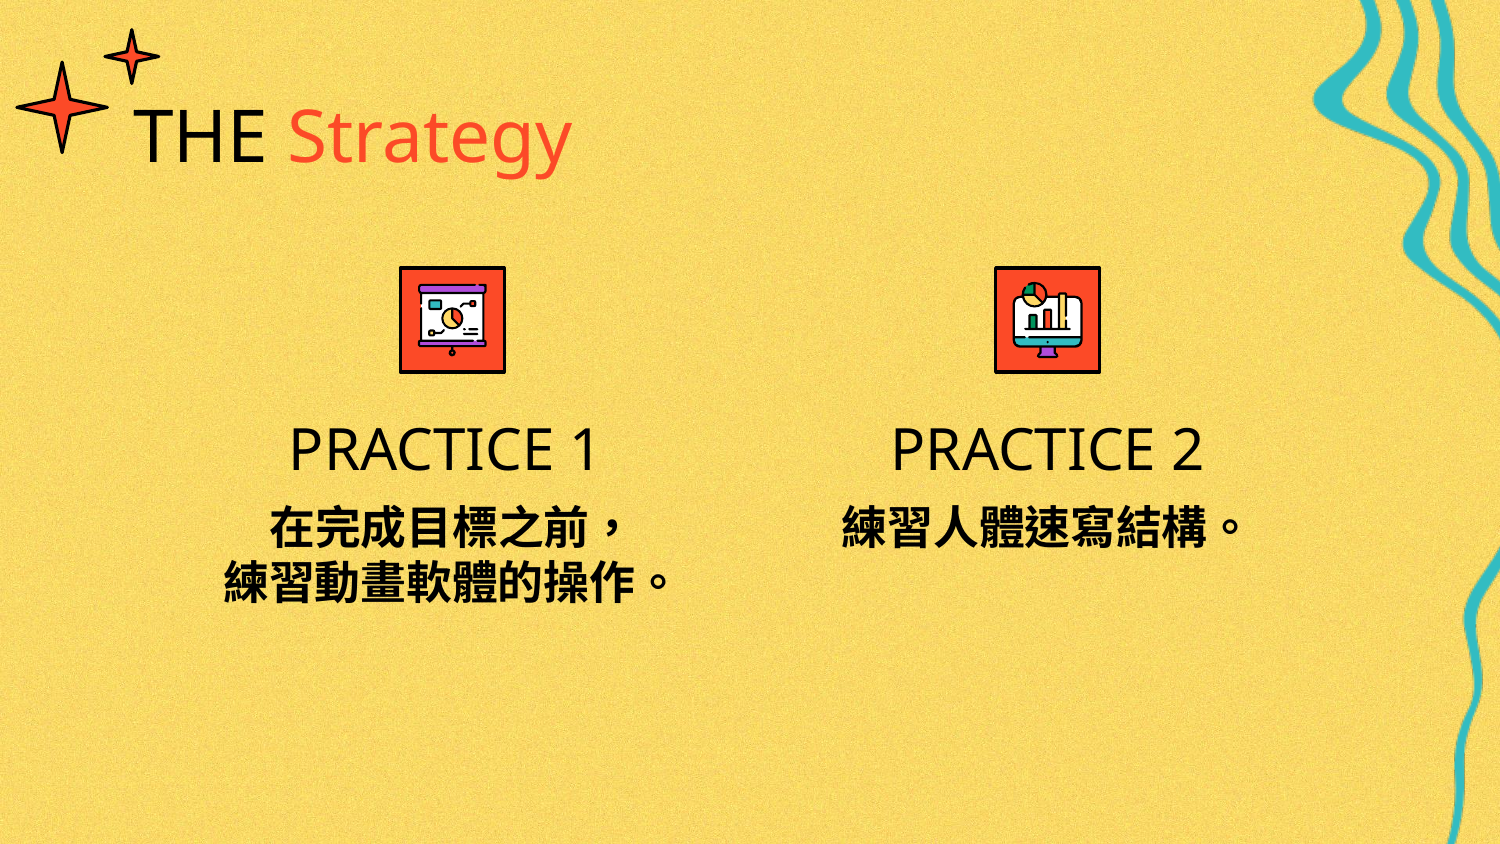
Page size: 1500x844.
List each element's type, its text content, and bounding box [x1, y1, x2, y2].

subtitle 在完成目標之前， 練習動畫軟體的操作。 [192, 483, 712, 690]
title THE Strategy [118, 86, 1382, 180]
subtitle 練習人體速寫結構。 [788, 483, 1308, 690]
picture [0, 0, 1500, 844]
text_box [995, 268, 1100, 373]
title PRACTICE 1 [246, 397, 658, 483]
text_box [400, 268, 505, 373]
title PRACTICE 2 [842, 397, 1254, 483]
